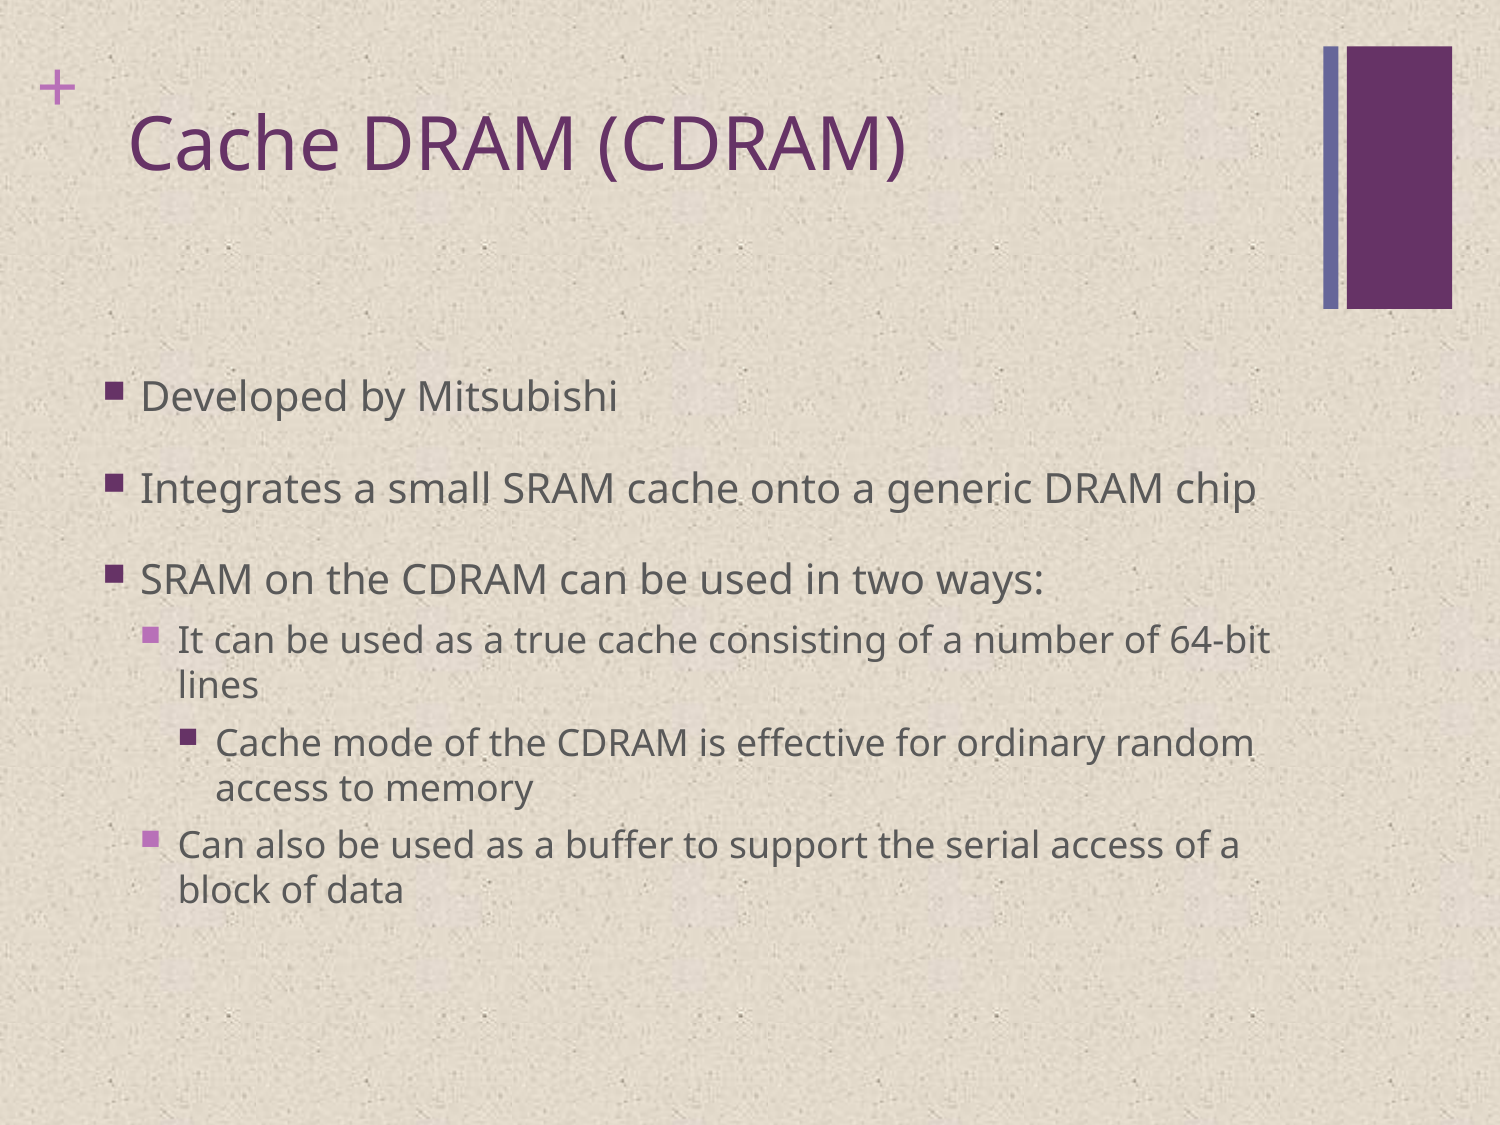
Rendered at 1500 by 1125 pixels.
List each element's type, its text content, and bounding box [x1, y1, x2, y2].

title Cache DRAM (CDRAM) [112, 87, 1353, 271]
list Developed by Mitsubishi Integrates a small SRAM cache onto a generic DRAM chip SRAM on the CDRAM can be used in two ways: It can be used as a true cache consisting of a number of 64-bit lines Cache mode of the CDRAM is effective for ordinary random access to memory Can also be used as a buffer to support the serial access of a block of data [87, 362, 1328, 1043]
picture [0, 0, 1500, 1125]
